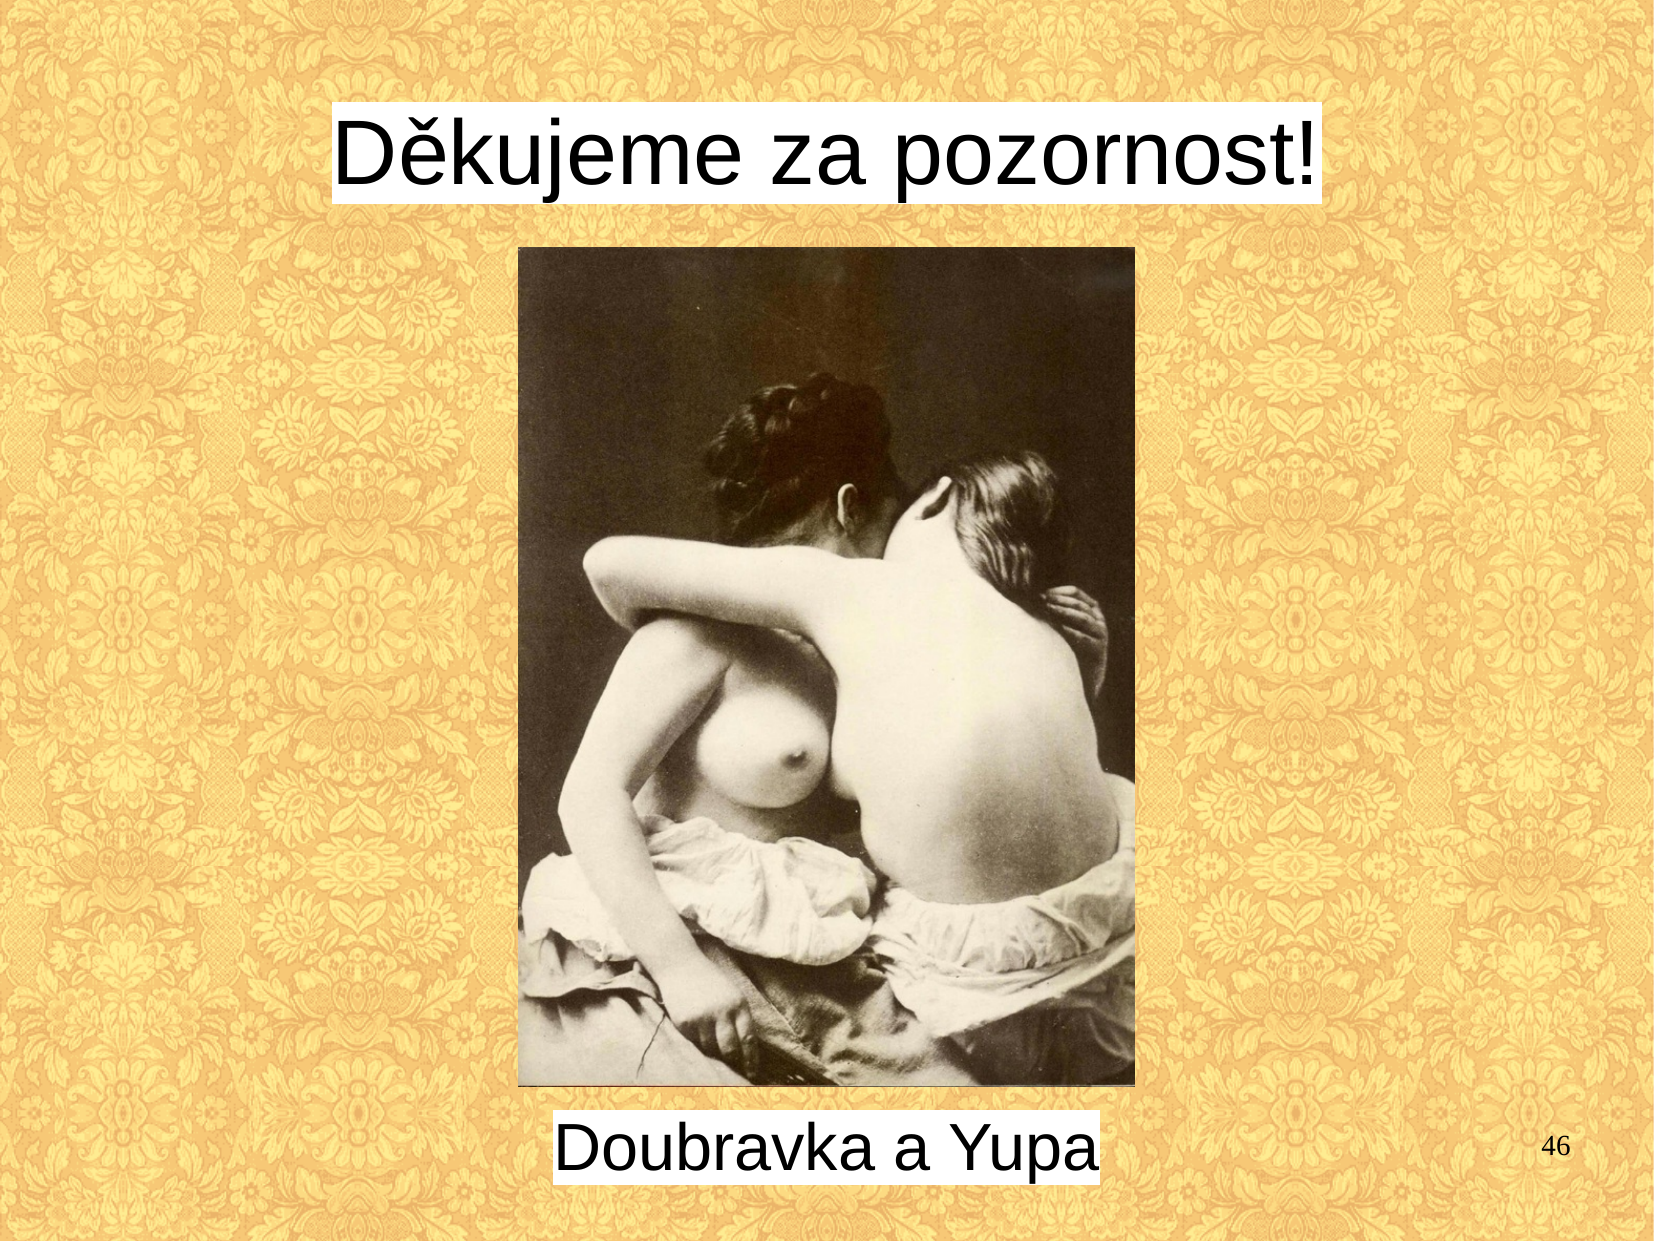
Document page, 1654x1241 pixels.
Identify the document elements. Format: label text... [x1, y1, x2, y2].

list Doubravka a Yupa [82, 1110, 1571, 1193]
title Děkujeme za pozornost! [82, 49, 1571, 257]
picture [0, 0, 1654, 1241]
